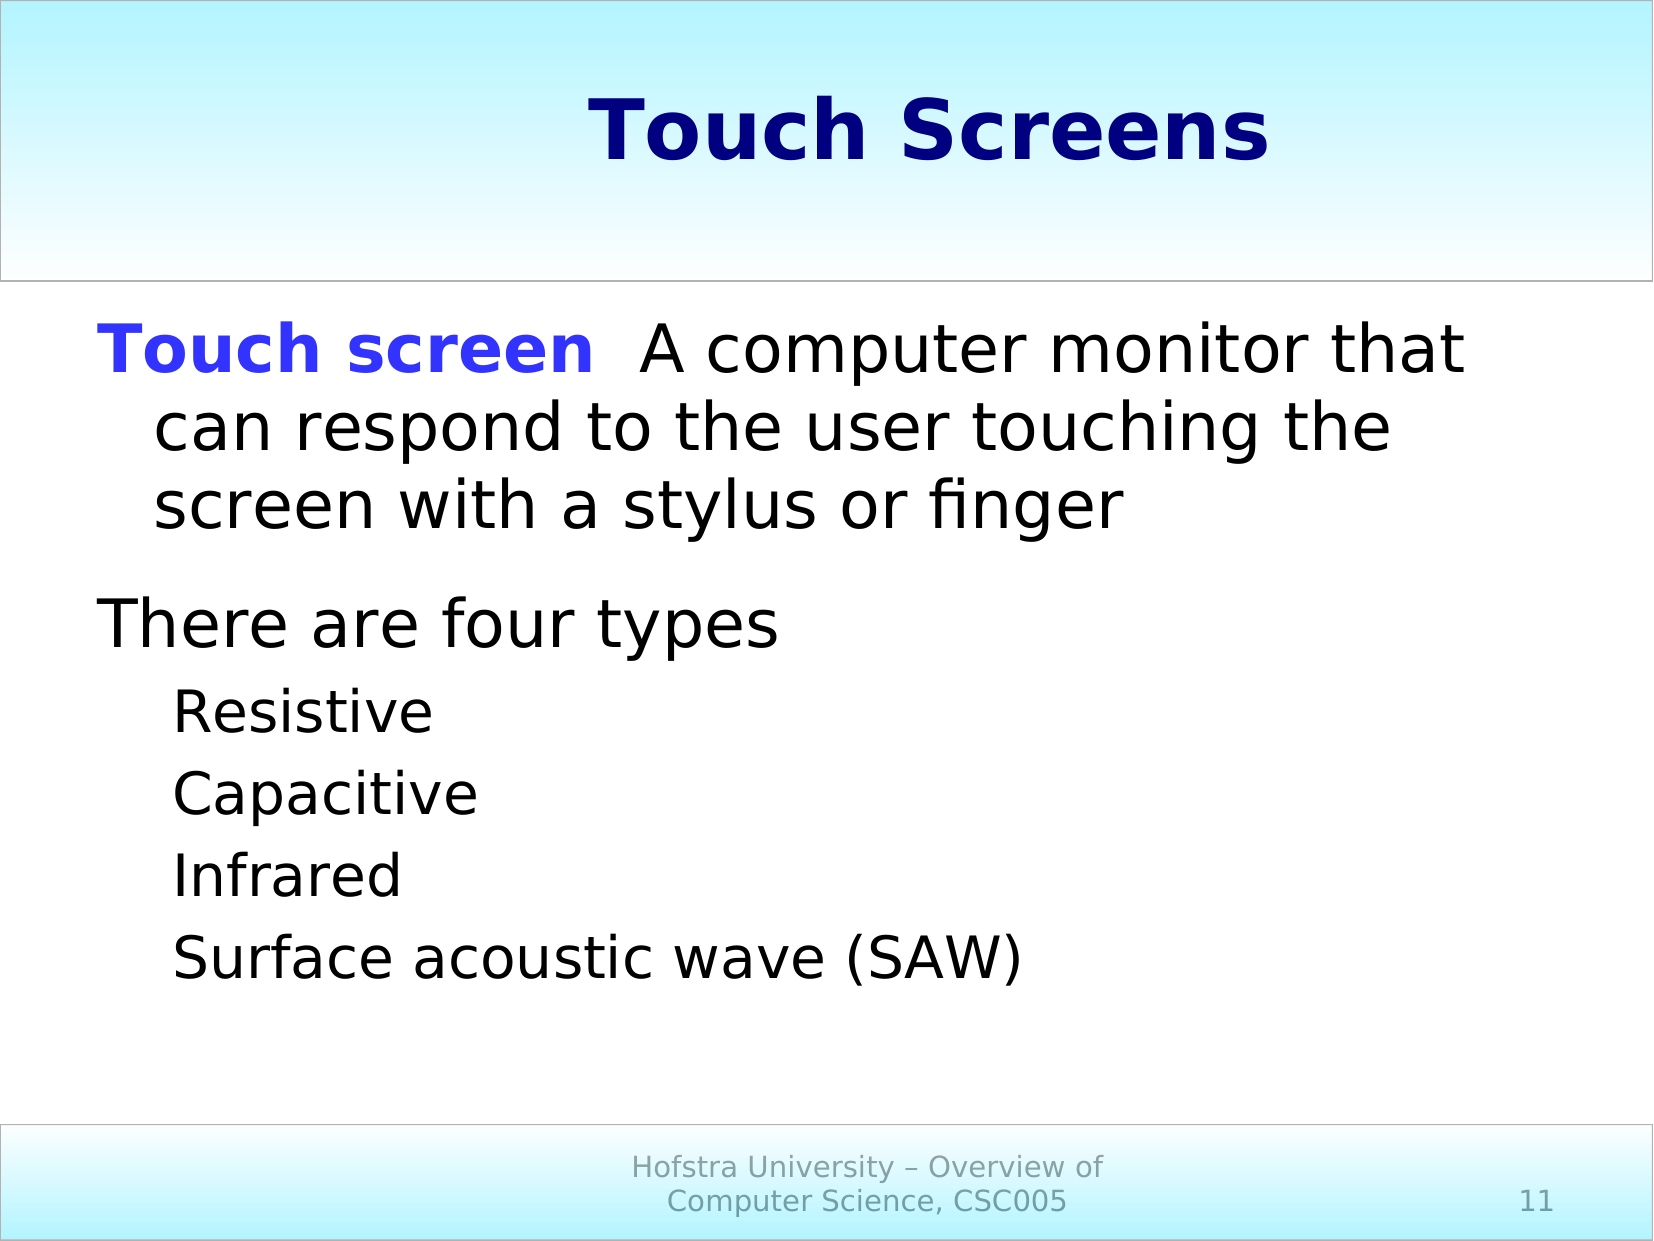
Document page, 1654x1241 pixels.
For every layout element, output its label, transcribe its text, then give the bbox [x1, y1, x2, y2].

title Touch Screens [247, 27, 1612, 235]
list Touch screen A computer monitor that can respond to the user touching the screen with a stylus or finger There are four types Resistive Capacitive Infrared Surface acoustic wave (SAW) [82, 303, 1571, 1180]
